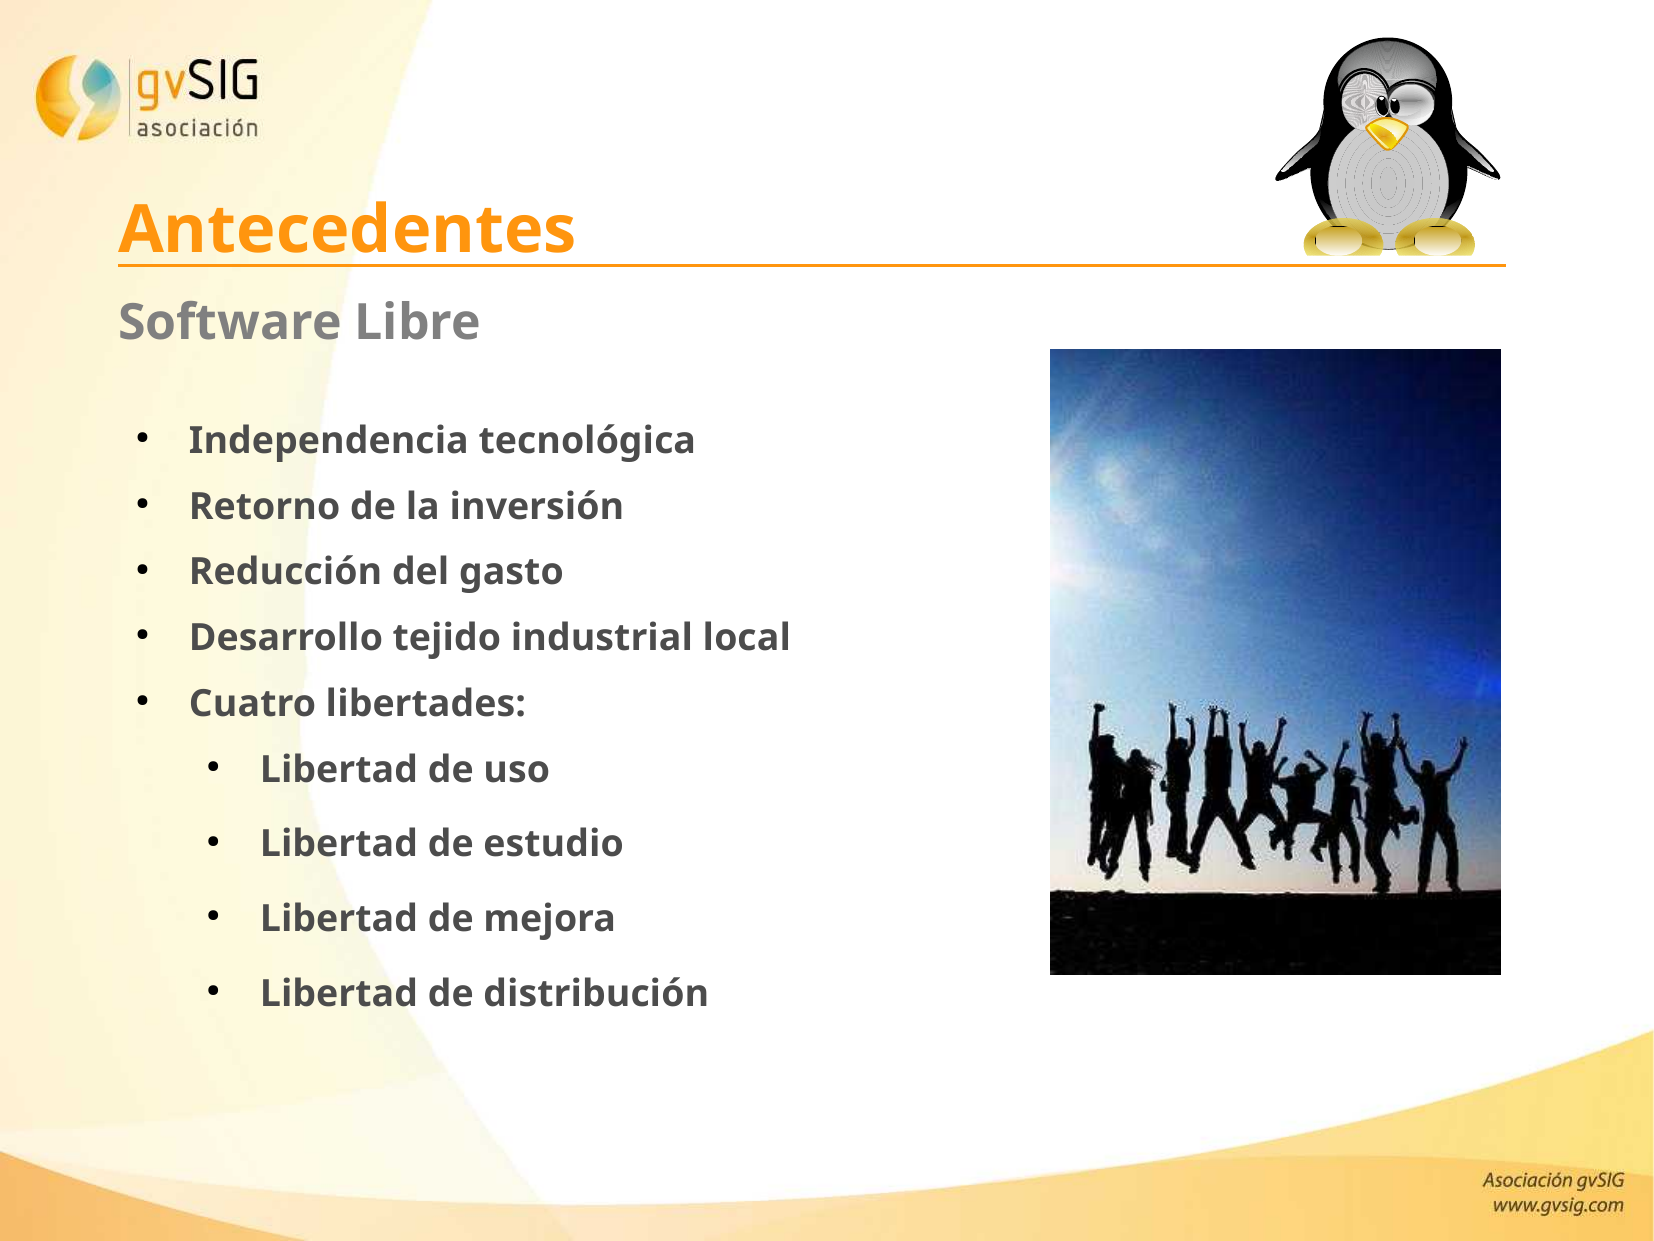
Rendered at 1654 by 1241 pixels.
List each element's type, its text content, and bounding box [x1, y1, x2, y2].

picture [0, 0, 1654, 1241]
title Antecedentes [118, 177, 1607, 276]
title Antecedentes [118, 177, 1269, 264]
list Independencia tecnológica Retorno de la inversión Reducción del gasto Desarrollo tejido industrial local Cuatro libertades: Libertad de uso Libertad de estudio Libertad de mejora Libertad de distribución [118, 413, 1595, 1008]
title Software Libre [118, 276, 857, 365]
